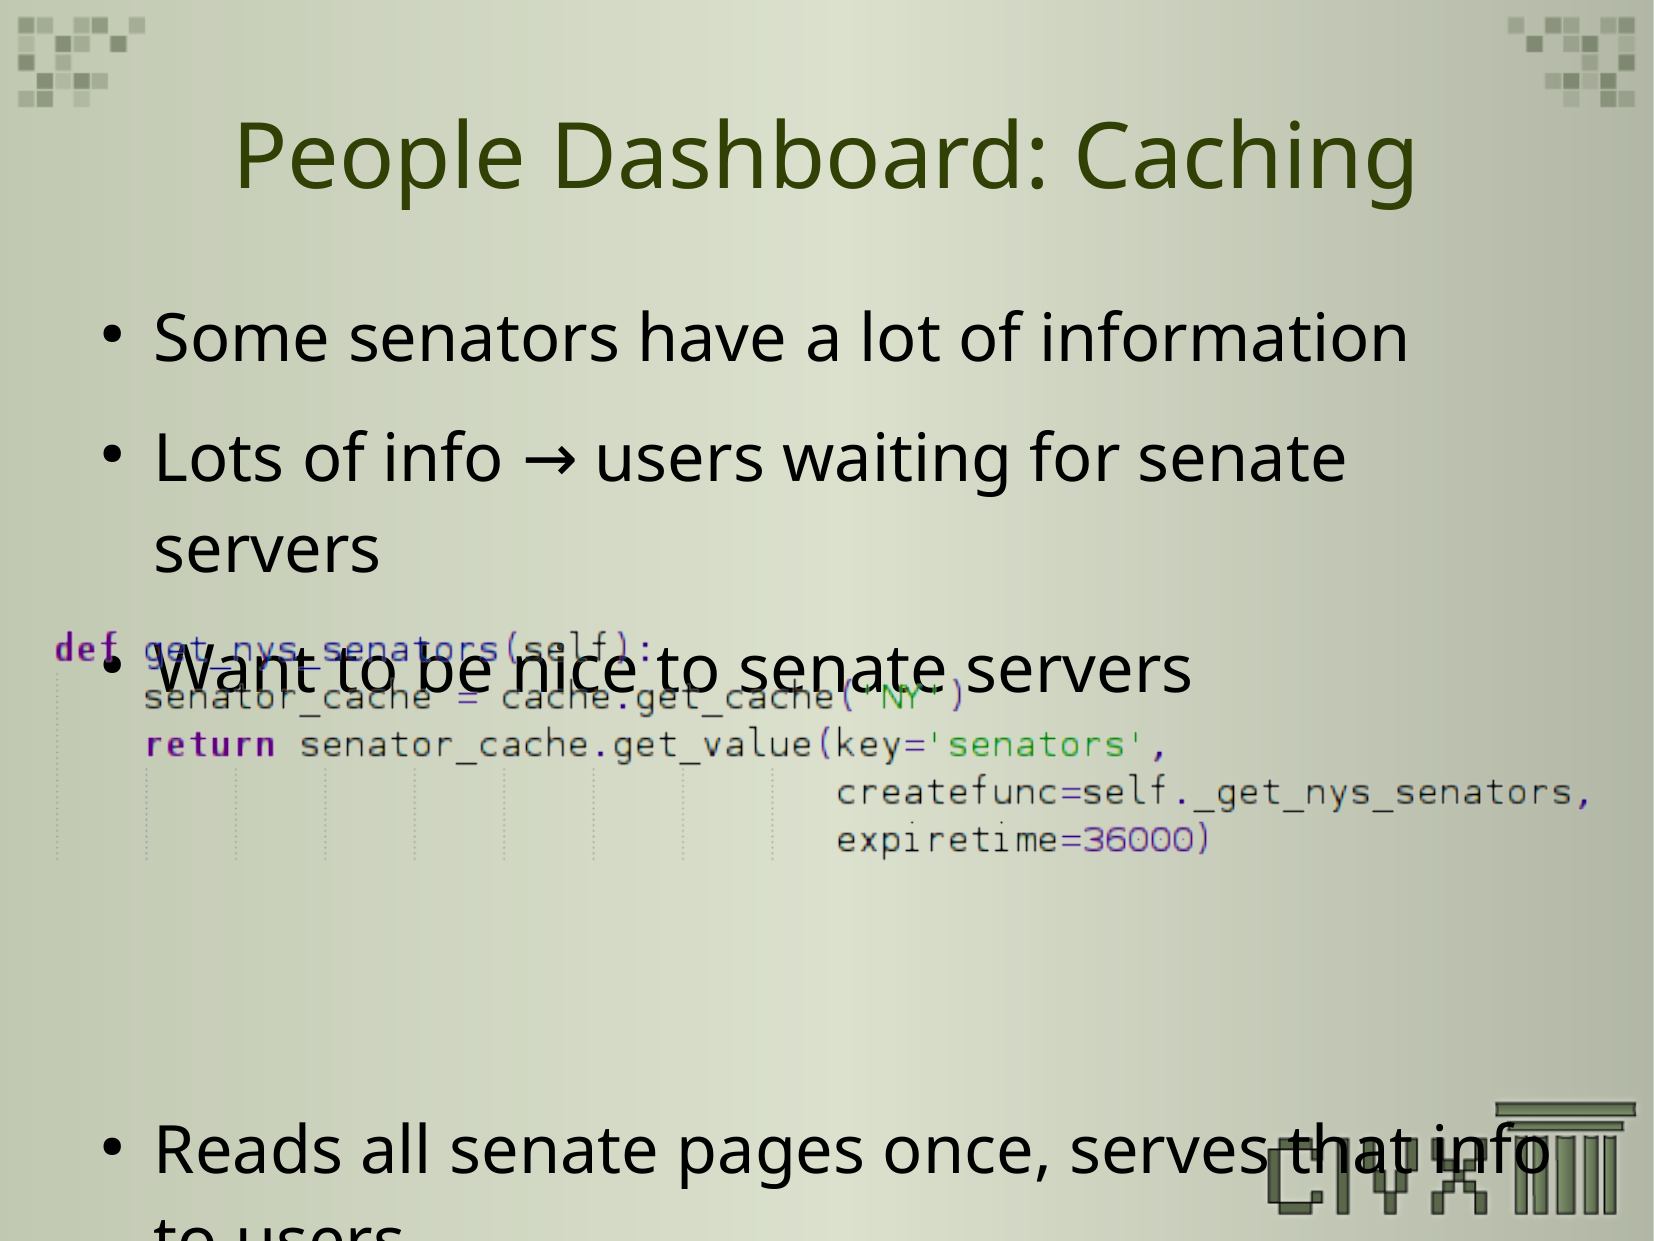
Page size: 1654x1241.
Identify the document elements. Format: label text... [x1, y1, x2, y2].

picture [318, 1232, 336, 1241]
picture [0, 0, 1654, 1241]
list Some senators have a lot of information Lots of info → users waiting for senate servers Want to be nice to senate servers Reads all senate pages once, serves that info to users [82, 878, 1571, 1168]
picture [187, 1233, 207, 1241]
list Some senators have a lot of information Lots of info → users waiting for senate servers Want to be nice to senate servers Reads all senate pages once, serves that info to users [82, 290, 1571, 612]
title People Dashboard: Caching [82, 56, 1571, 250]
